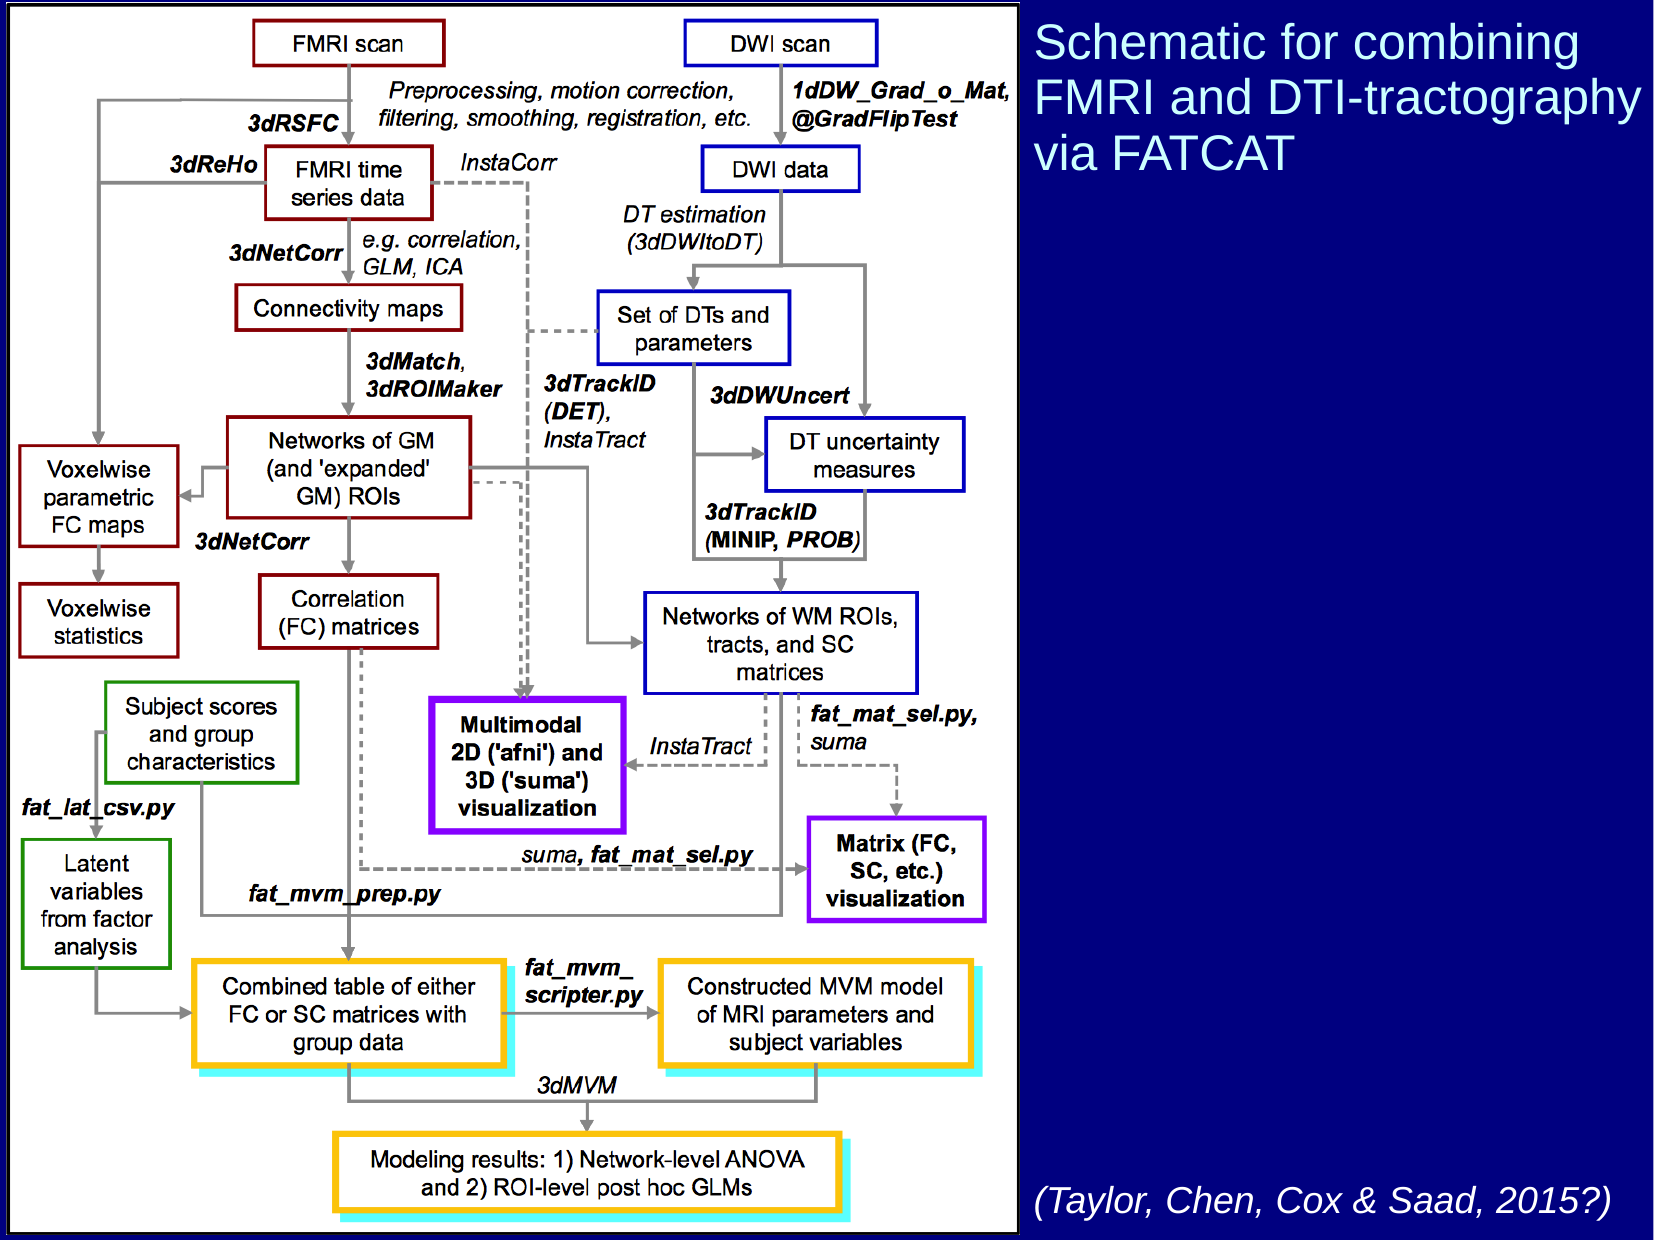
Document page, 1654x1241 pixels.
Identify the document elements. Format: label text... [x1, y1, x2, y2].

picture [6, 2, 1020, 1235]
text_box (Taylor, Chen, Cox & Saad, 2015?) [1018, 1163, 1642, 1235]
text_box Schematic for combining FMRI and DTI-tractography via FATCAT [1020, 6, 1654, 322]
